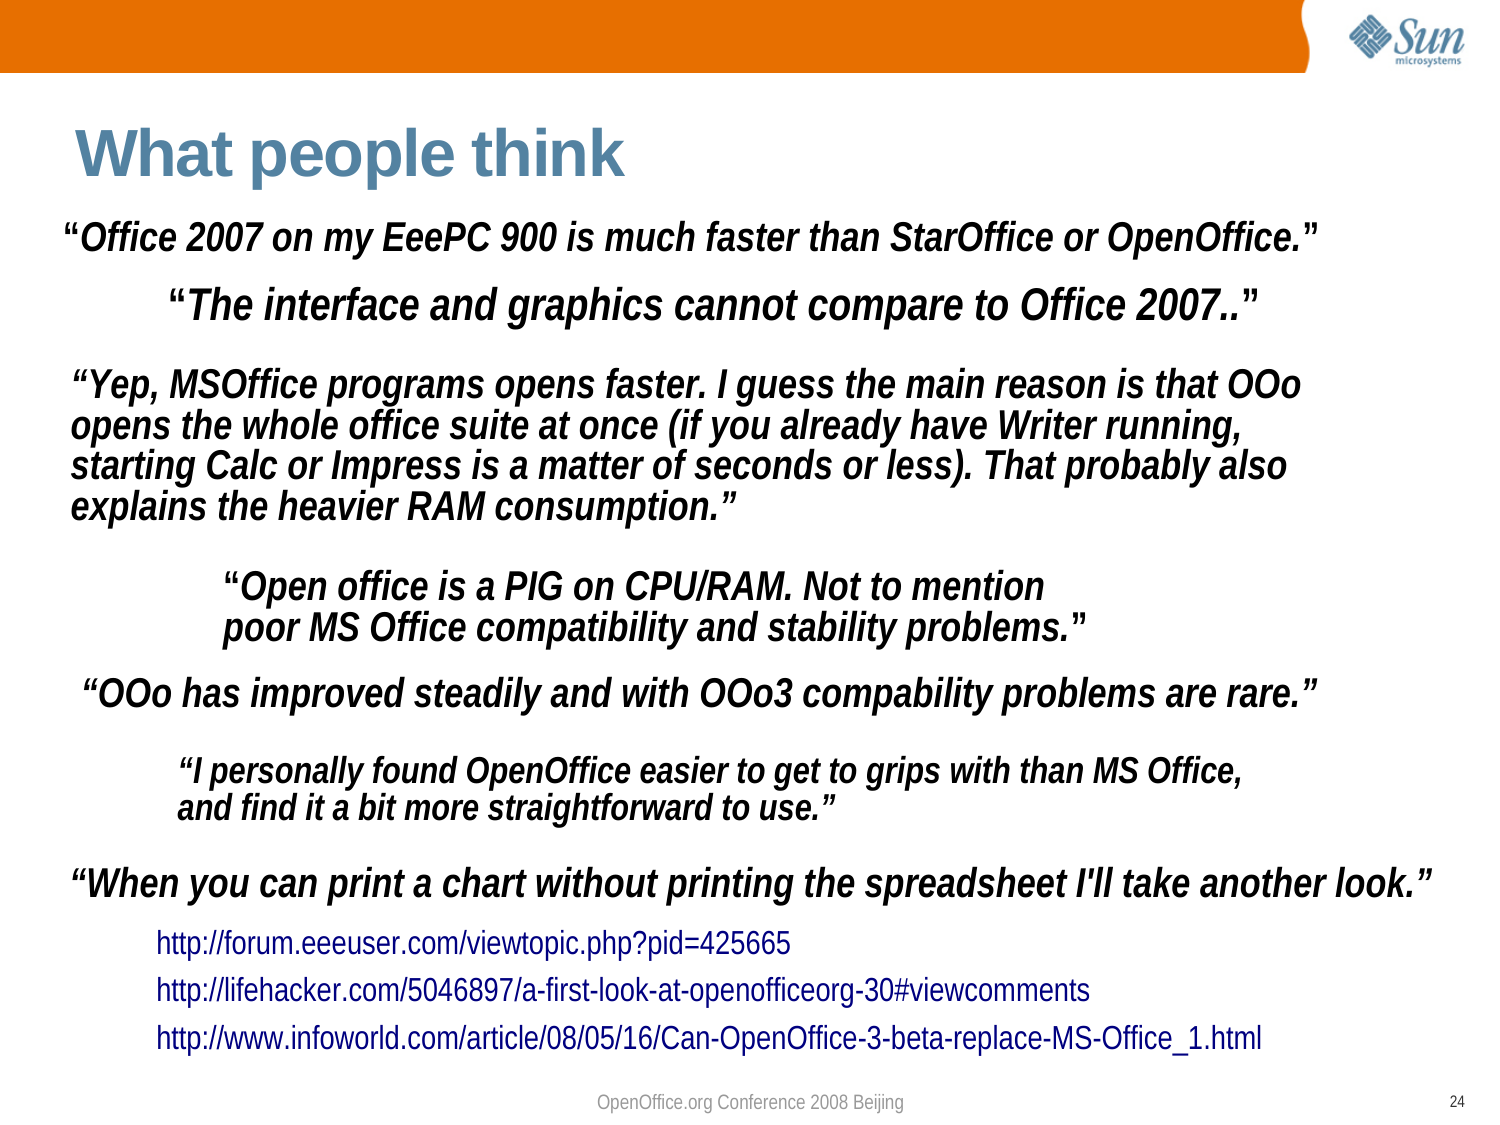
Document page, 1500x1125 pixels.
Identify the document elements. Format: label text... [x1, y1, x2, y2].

text_box “When you can print a chart without printing the spreadsheet I'll take another look.” [69, 864, 1434, 912]
text_box http://forum.eeeuser.com/viewtopic.php?pid=425665 http://lifehacker.com/5046897/a-first-look-at-openofficeorg-30#viewcomments http://www.infoworld.com/article/08/05/16/Can-OpenOffice-3-beta-replace-MS-Office_1.html [156, 928, 1444, 1125]
text_box “I personally found OpenOffice easier to get to grips with than MS Office, and find it a bit more straightforward to use.” [177, 754, 1282, 835]
text_box What people think [75, 123, 1265, 198]
text_box “Yep, MSOffice programs opens faster. I guess the main reason is that OOo opens the whole office suite at once (if you already have Writer running, starting Calc or Impress is a matter of seconds or less). That probably also explains the heavier RAM consumption.” [70, 366, 1338, 535]
text_box “Office 2007 on my EeePC 900 is much faster than StarOffice or OpenOffice.” [62, 218, 1338, 267]
picture [0, 0, 1500, 73]
text_box “The interface and graphics cannot compare to Office 2007..” [167, 285, 1298, 338]
text_box “Open office is a PIG on CPU/RAM. Not to mention poor MS Office compatibility and stability problems.” [223, 568, 1132, 656]
text_box “OOo has improved steadily and with OOo3 compability problems are rare.” [80, 675, 1342, 723]
